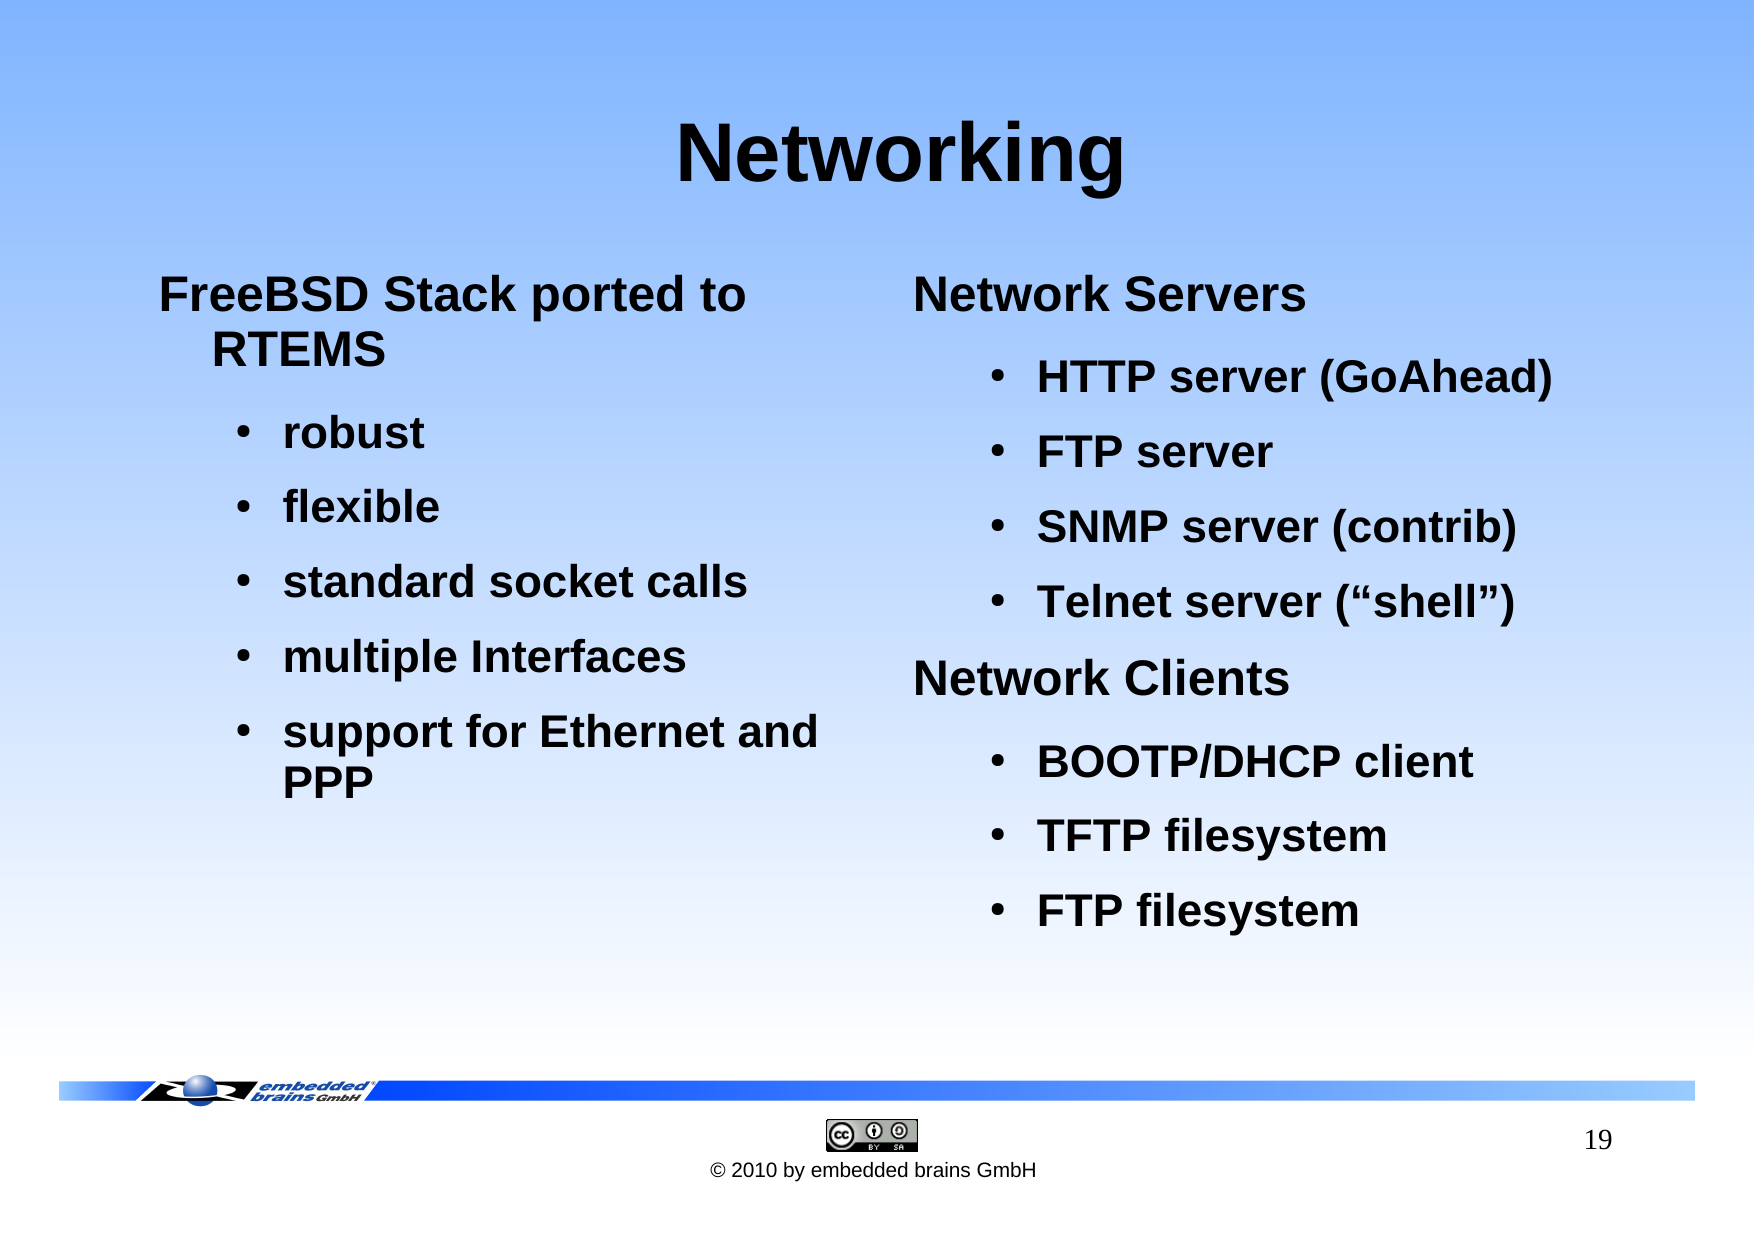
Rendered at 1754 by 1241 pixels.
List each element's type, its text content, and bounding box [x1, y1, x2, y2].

picture [826, 1119, 918, 1152]
picture [135, 1070, 381, 1111]
title Networking [147, 59, 1620, 247]
list FreeBSD Stack ported to RTEMS robust flexible standard socket calls multiple Interfaces support for Ethernet and PPP [140, 265, 860, 1048]
list Network Servers HTTP server (GoAhead) FTP server SNMP server (contrib) Telnet server (“shell”) Network Clients BOOTP/DHCP client TFTP filesystem FTP filesystem [895, 265, 1614, 1048]
